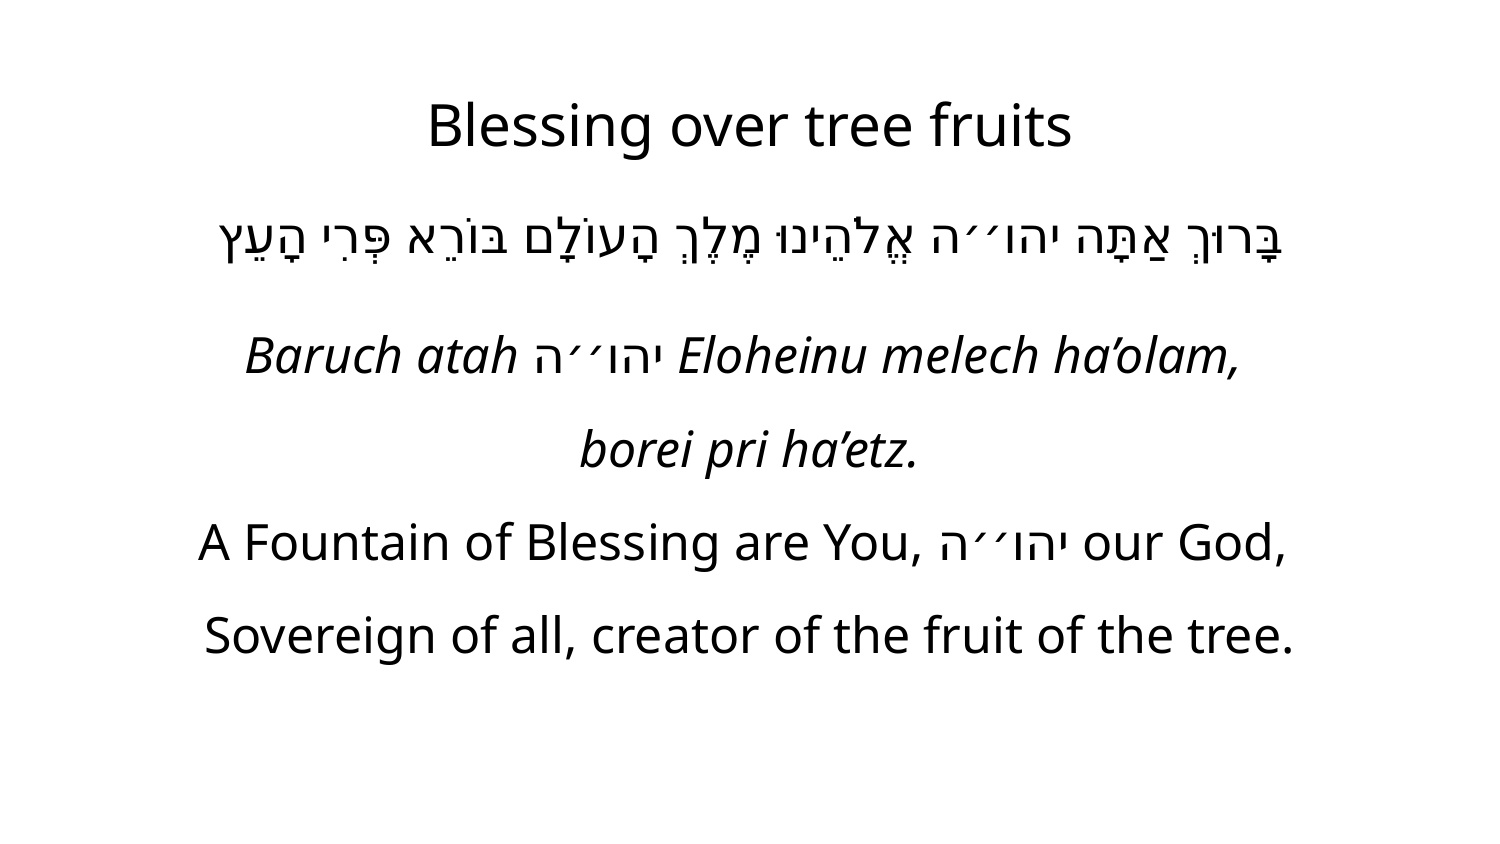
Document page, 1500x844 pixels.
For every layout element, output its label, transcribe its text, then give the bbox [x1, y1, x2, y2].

list בָּרוּךְ אַתָּה יהו׳׳ה אֱלֹהֵינוּ מֶלֶךְ הָעוֹלָם בּוֹרֵא פְּרִי הָעֵץ Baruch atah יהו׳׳ה Eloheinu melech ha’olam, borei pri ha’etz. A Fountain of Blessing are You, יהו׳׳ה our God, Sovereign of all, creator of the fruit of the tree. [51, 189, 1449, 750]
title Blessing over tree fruits [51, 72, 1449, 167]
